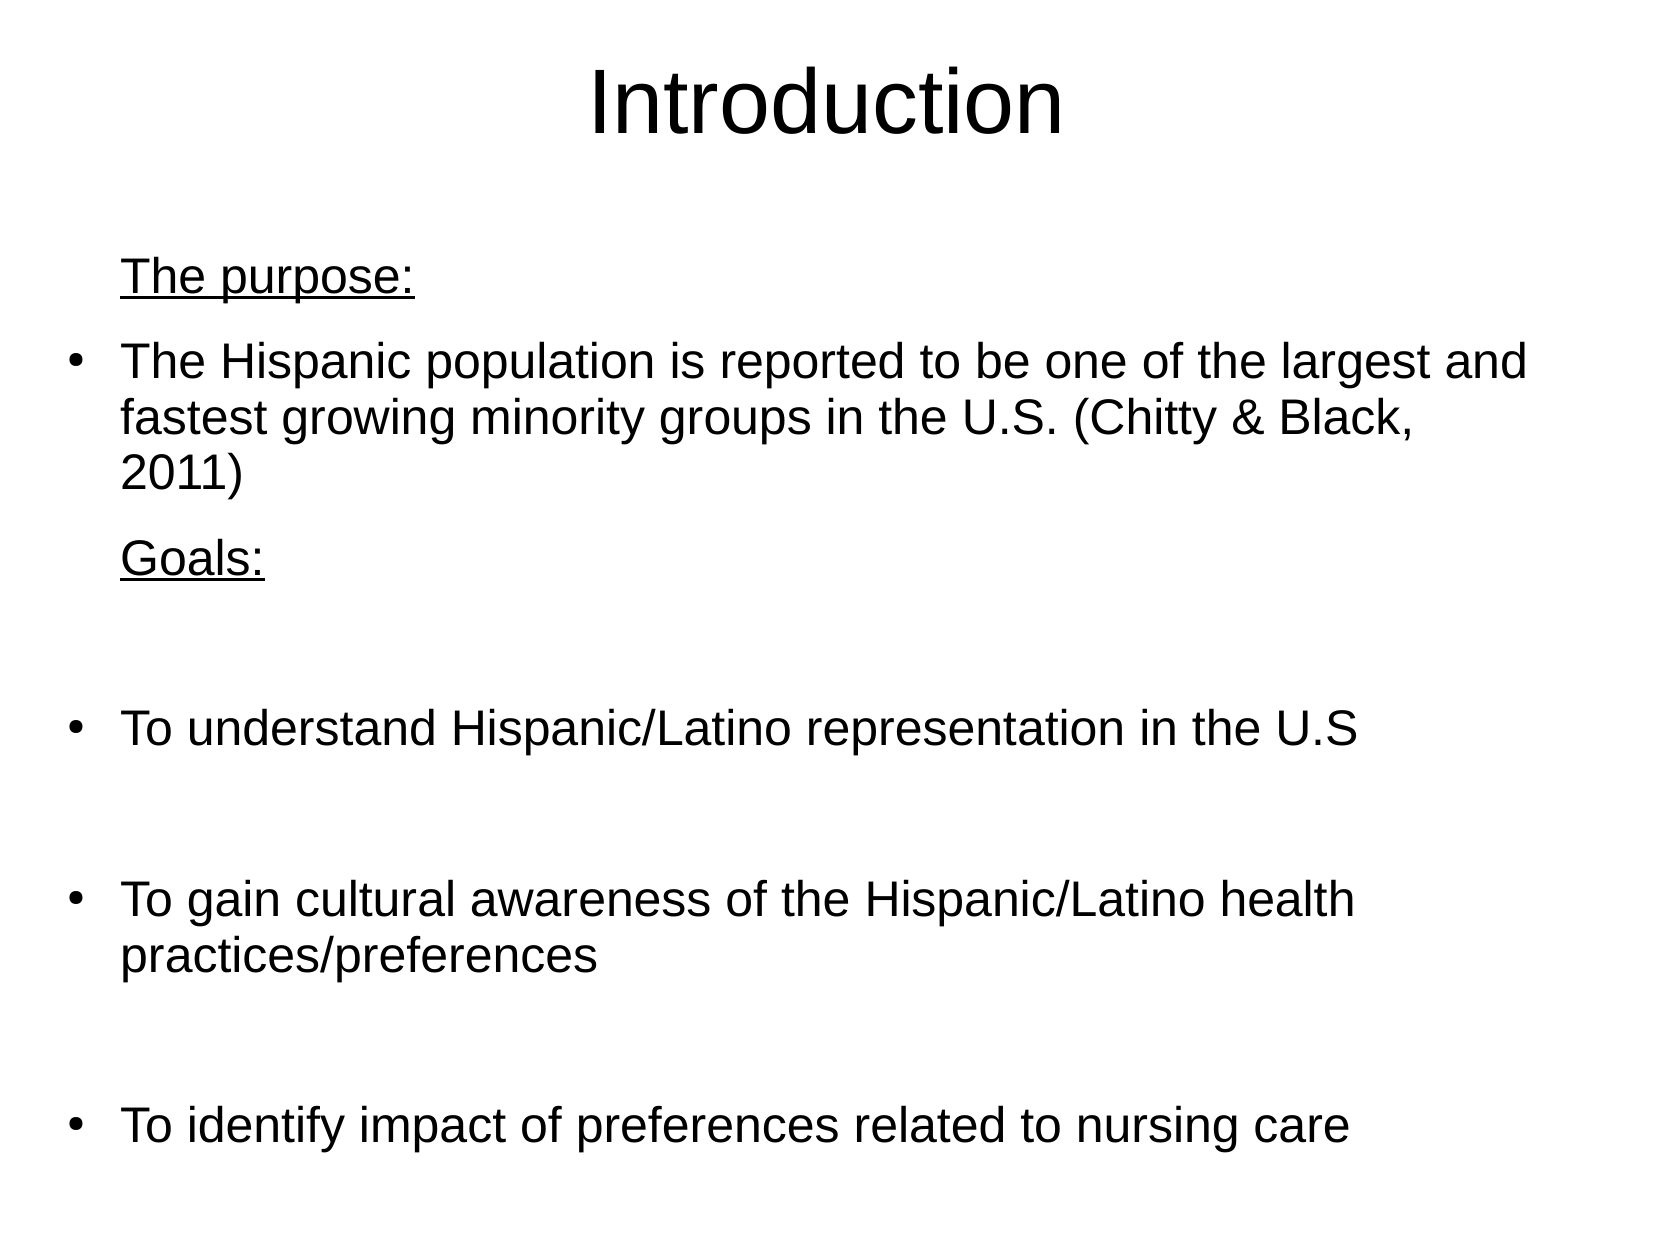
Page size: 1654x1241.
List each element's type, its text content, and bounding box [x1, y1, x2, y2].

title Introduction [82, 50, 1571, 256]
list The purpose: The Hispanic population is reported to be one of the largest and fastest growing minority groups in the U.S. (Chitty & Black, 2011) Goals: To understand Hispanic/Latino representation in the U.S To gain cultural awareness of the Hispanic/Latino health practices/preferences To identify impact of preferences related to nursing care [49, 162, 1538, 1241]
